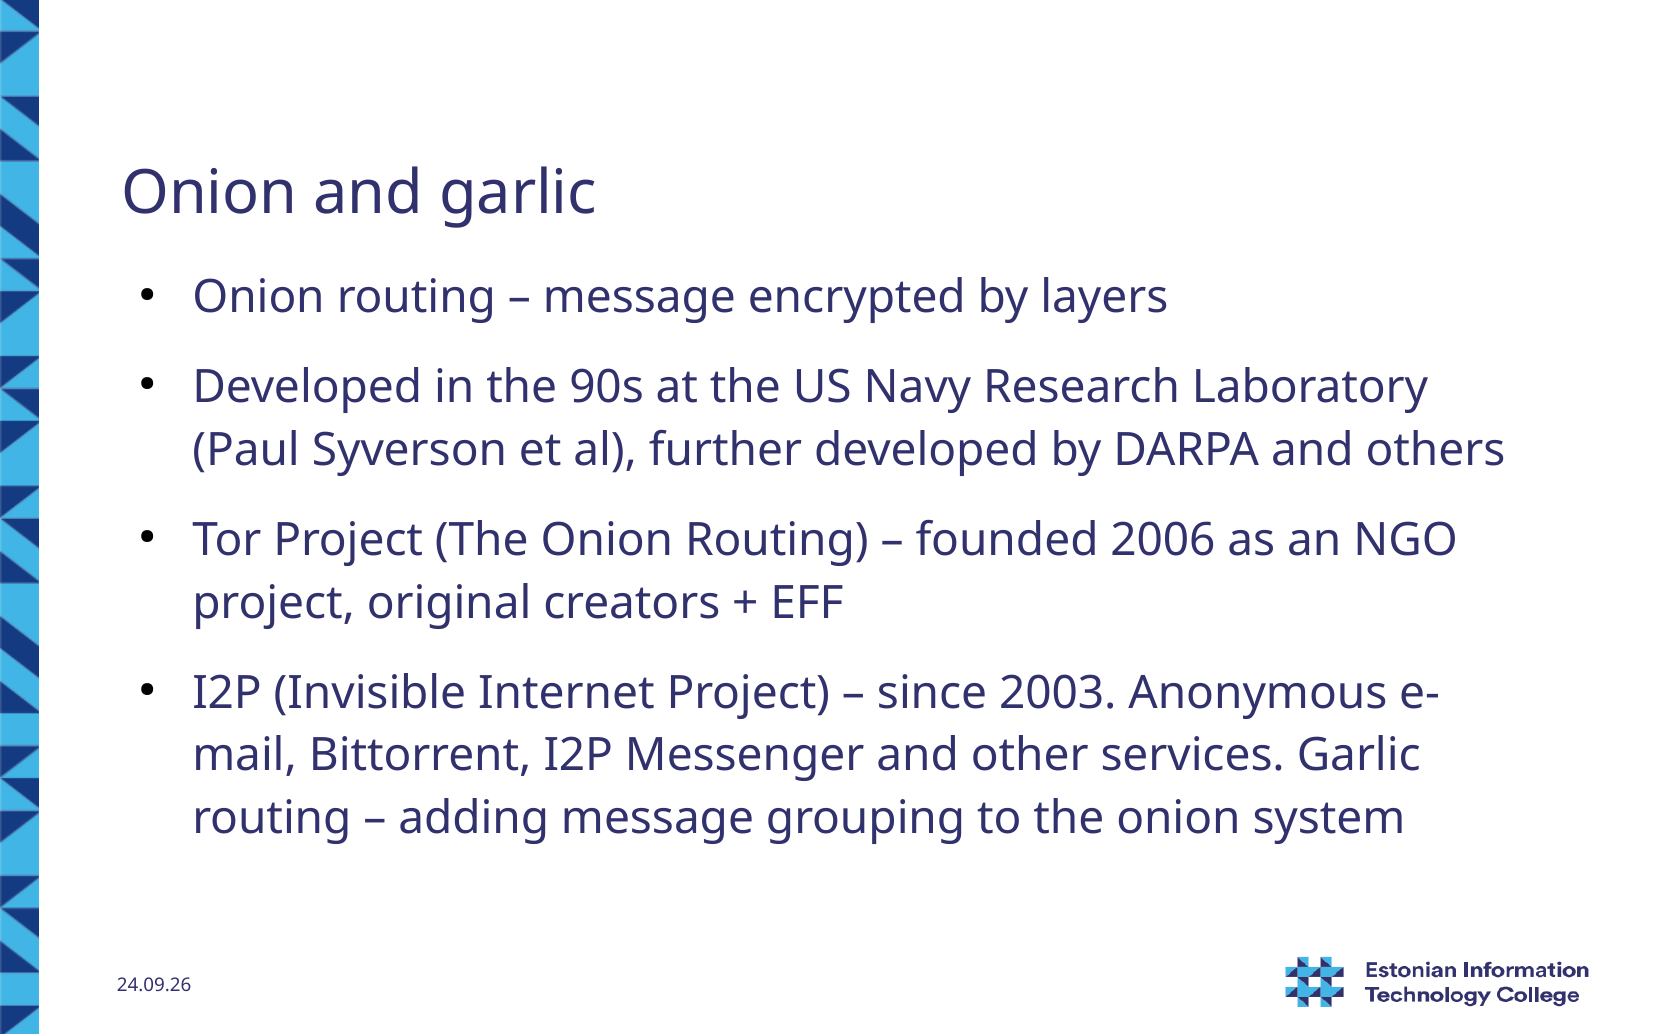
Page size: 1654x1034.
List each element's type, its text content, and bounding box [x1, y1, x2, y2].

title Onion and garlic [121, 103, 1534, 263]
list Onion routing – message encrypted by layers Developed in the 90s at the US Navy Research Laboratory (Paul Syverson et al), further developed by DARPA and others Tor Project (The Onion Routing) – founded 2006 as an NGO project, original creators + EFF I2P (Invisible Internet Project) – since 2003. Anonymous e-mail, Bittorrent, I2P Messenger and other services. Garlic routing – adding message grouping to the onion system [121, 263, 1534, 939]
